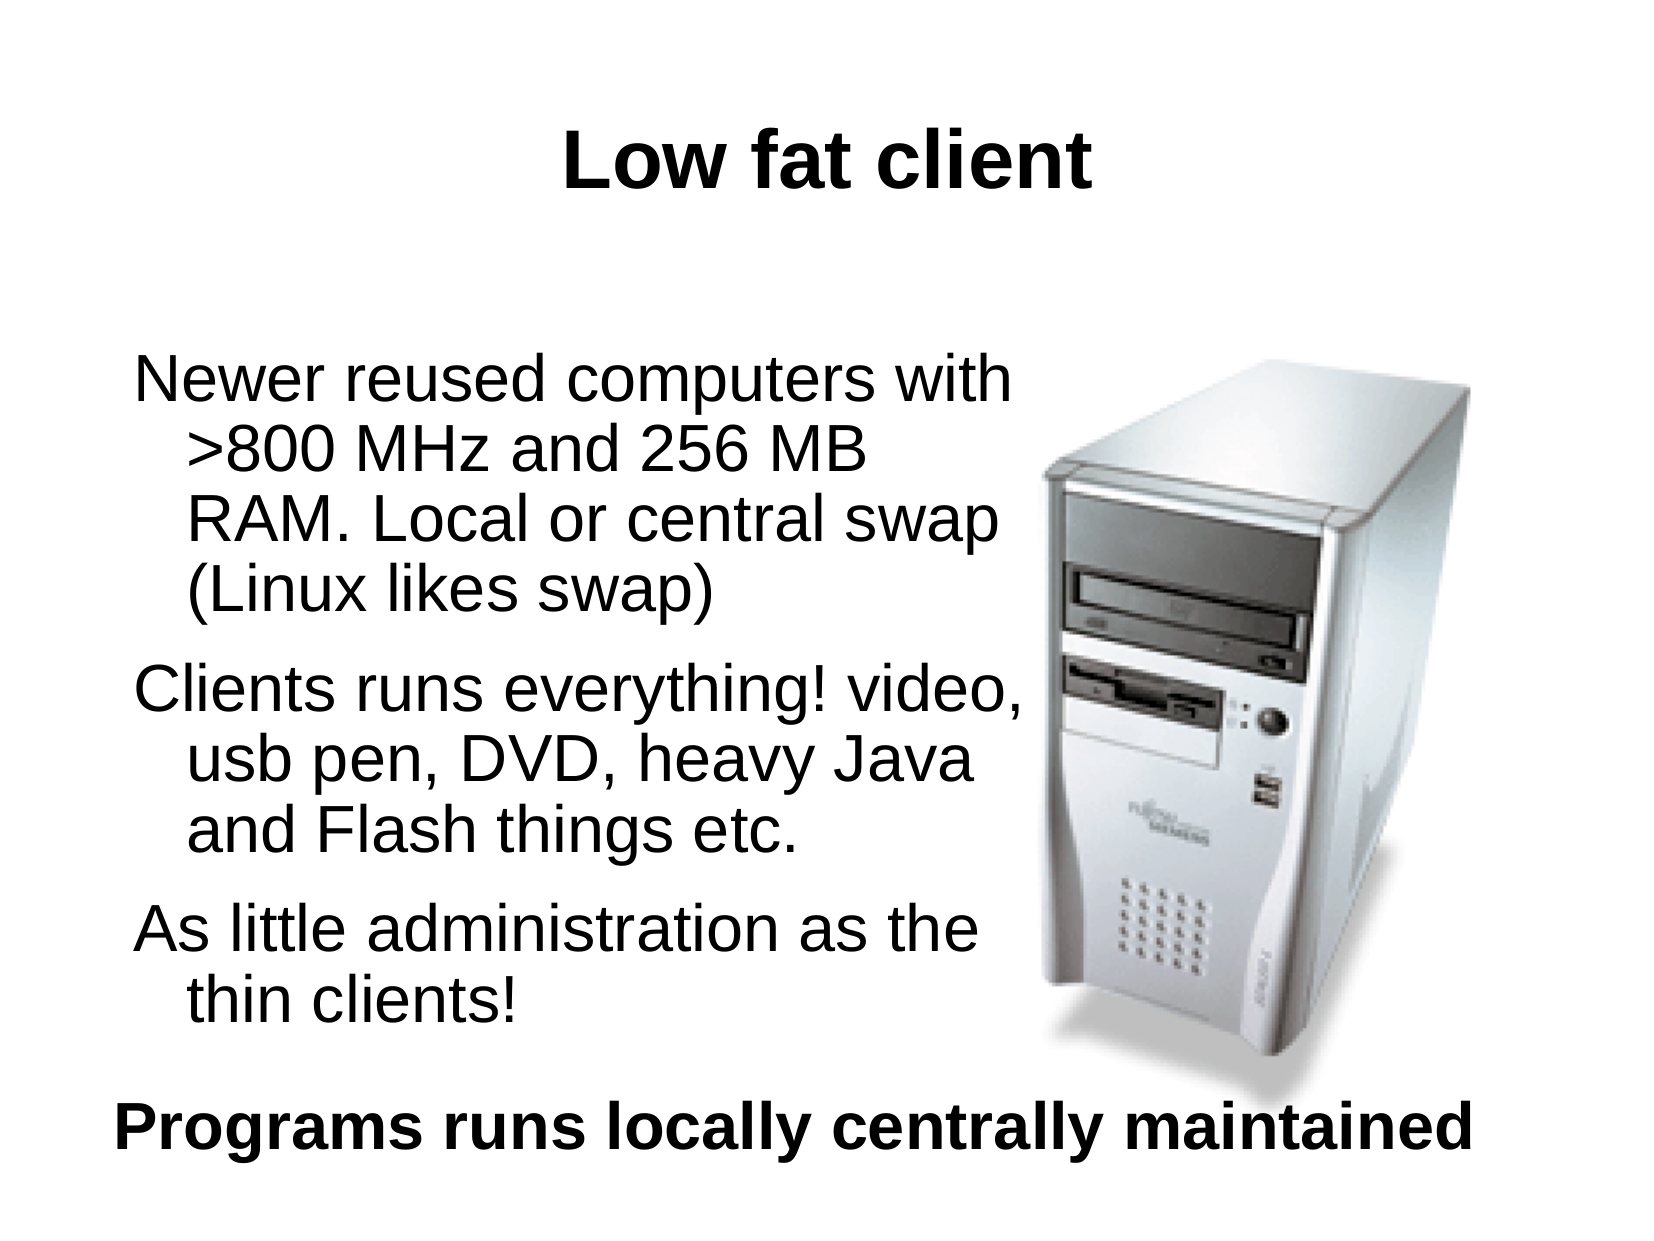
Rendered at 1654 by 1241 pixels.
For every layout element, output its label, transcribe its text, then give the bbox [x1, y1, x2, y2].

picture [1021, 344, 1476, 1089]
list Newer reused computers with >800 MHz and 256 MB RAM. Local or central swap (Linux likes swap) Clients runs everything! video, usb pen, DVD, heavy Java and Flash things etc. As little administration as the thin clients! [115, 344, 1021, 1041]
text_box Programs runs locally centrally maintained [113, 1089, 1551, 1208]
title Low fat client [121, 79, 1534, 245]
